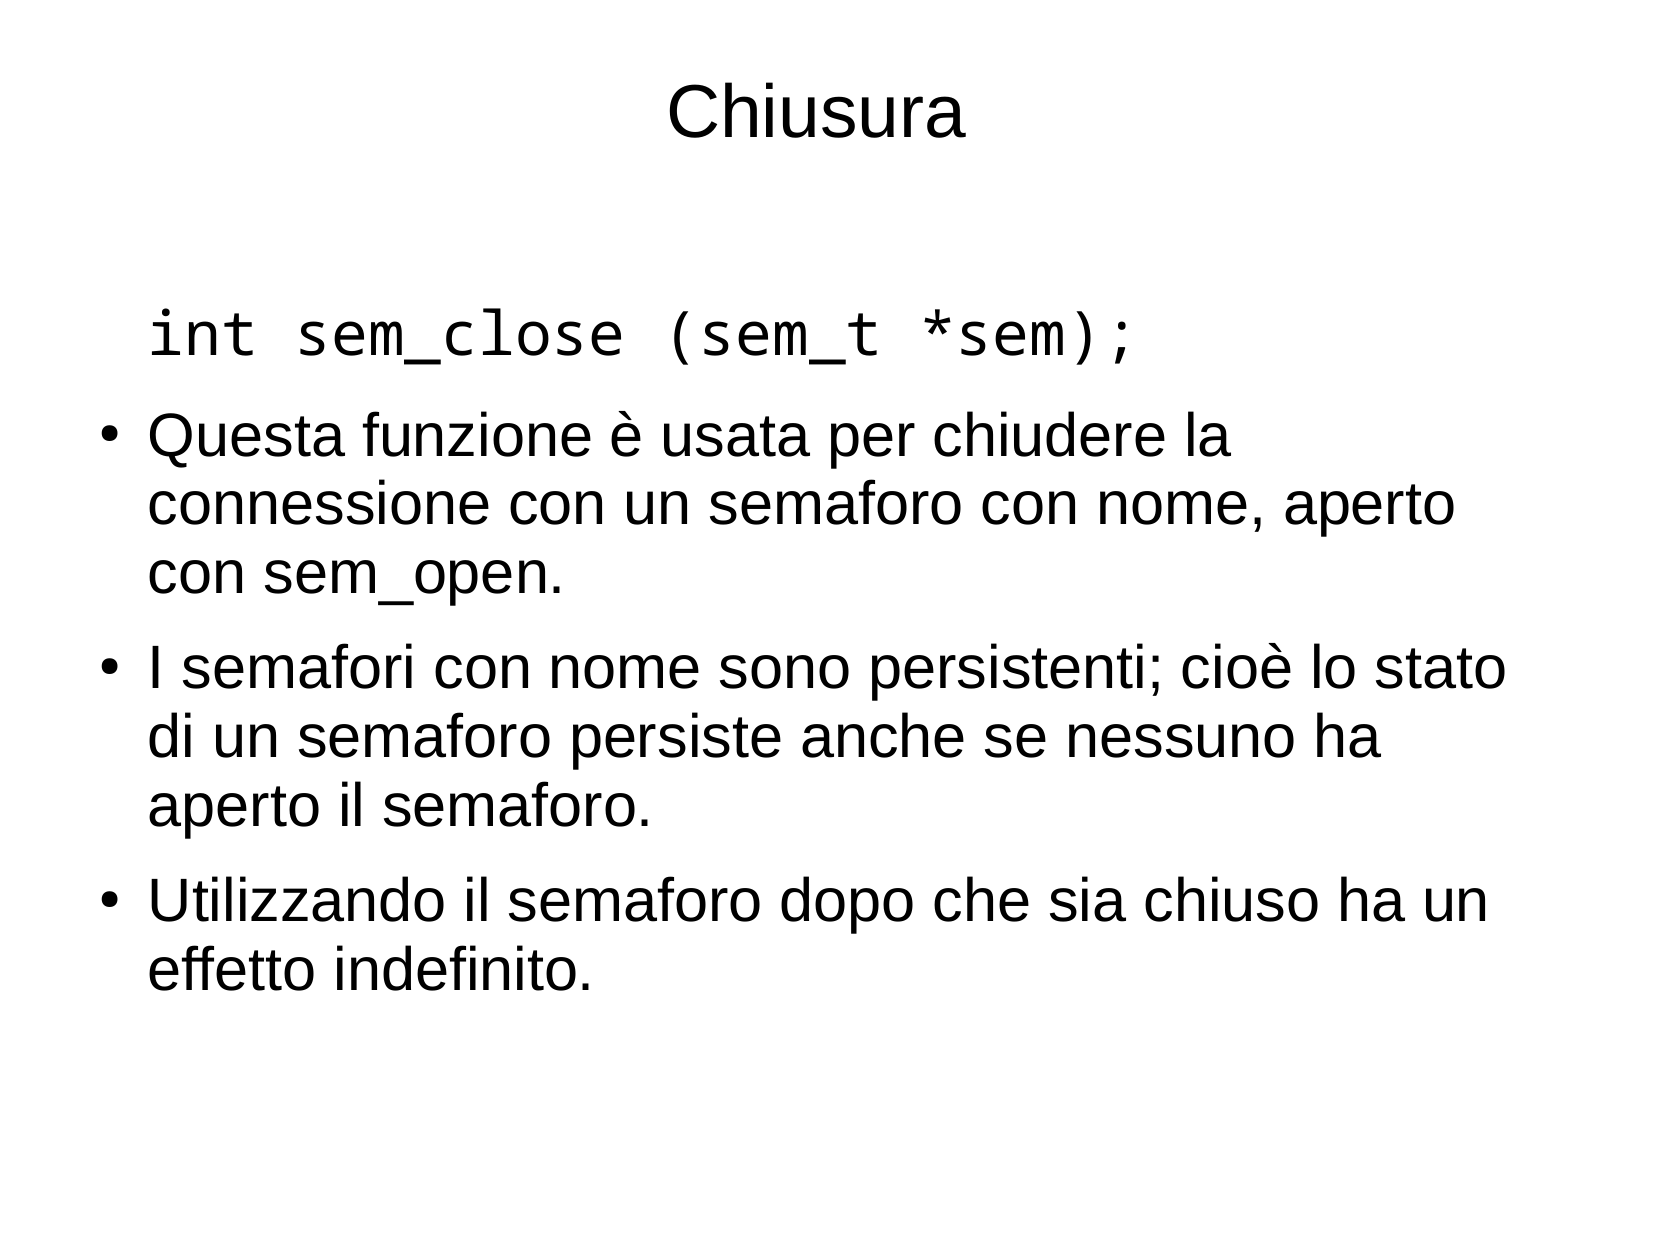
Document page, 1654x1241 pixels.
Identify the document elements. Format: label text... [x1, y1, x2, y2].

list int sem_close (sem_t *sem); Questa funzione è usata per chiudere la connessione con un semaforo con nome, aperto con sem_open. I semafori con nome sono persistenti; cioè lo stato di un semaforo persiste anche se nessuno ha aperto il semaforo. Utilizzando il semaforo dopo che sia chiuso ha un effetto indefinito. [82, 290, 1538, 1010]
title Chiusura [82, 8, 1571, 216]
